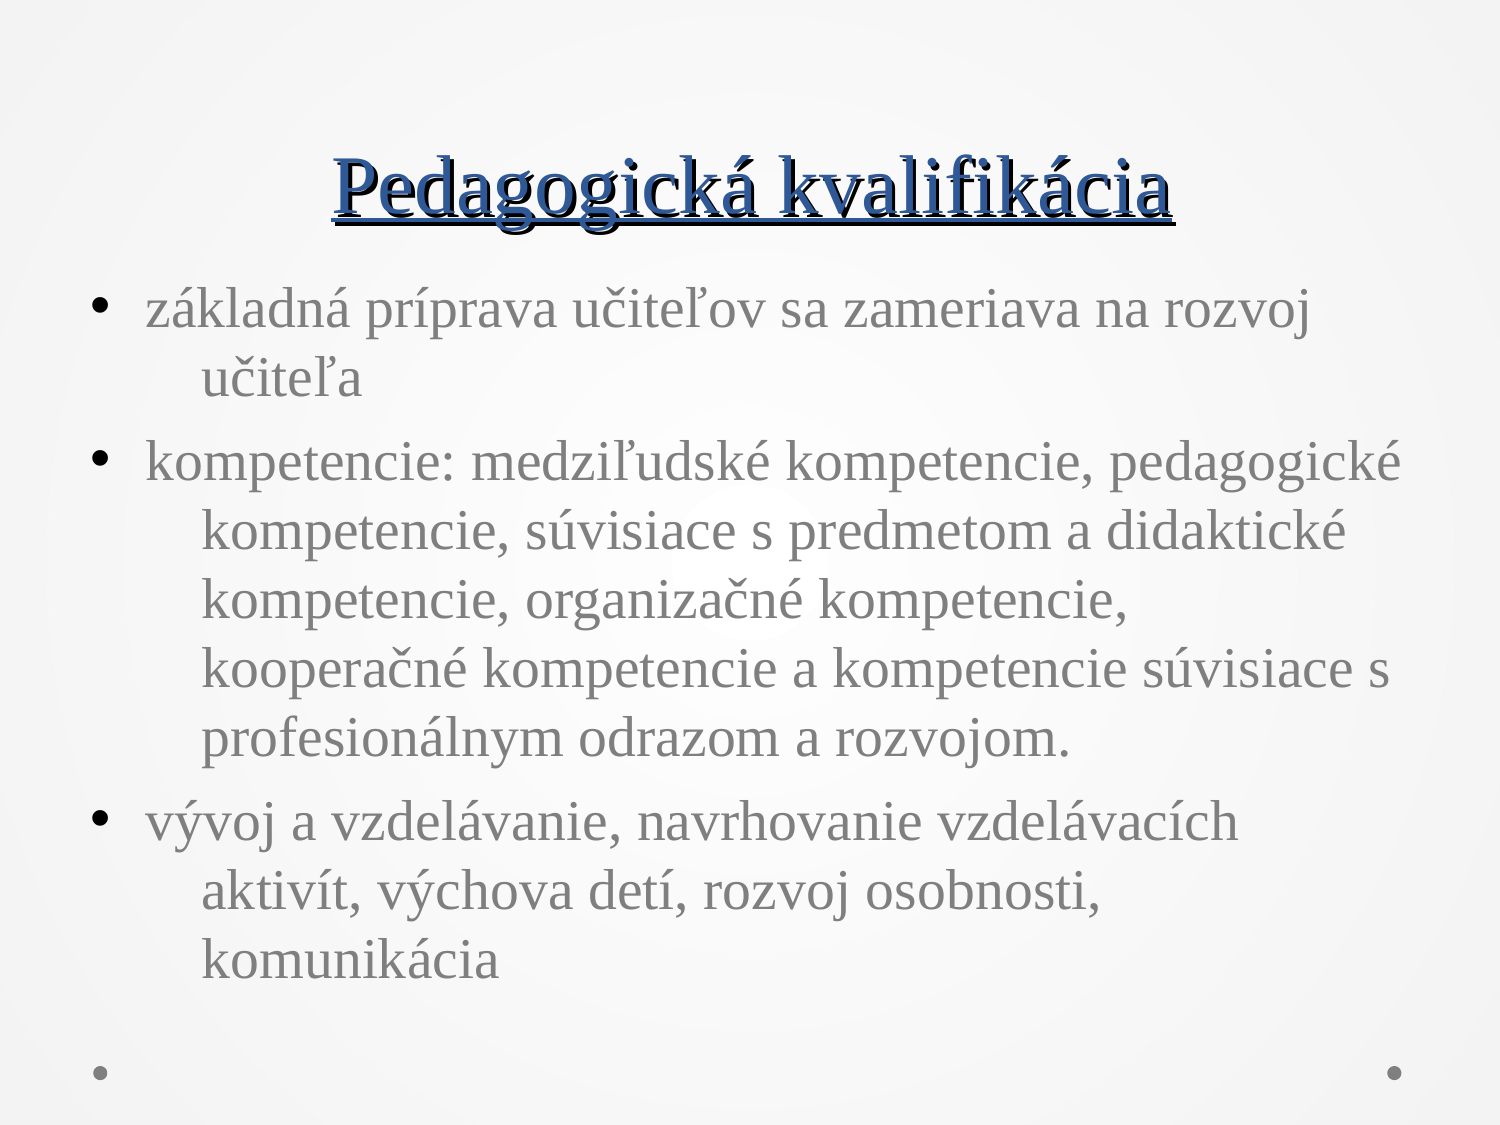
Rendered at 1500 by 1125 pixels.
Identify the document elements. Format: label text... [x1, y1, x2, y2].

list základná príprava učiteľov sa zameriava na rozvoj učiteľa kompetencie: medziľudské kompetencie, pedagogické kompetencie, súvisiace s predmetom a didaktické kompetencie, organizačné kompetencie, kooperačné kompetencie a kompetencie súvisiace s profesionálnym odrazom a rozvojom. vývoj a vzdelávanie, navrhovanie vzdelávacích aktivít, výchova detí, rozvoj osobnosti, komunikácia [75, 262, 1426, 1005]
title Pedagogická kvalifikácia [76, 101, 1427, 228]
